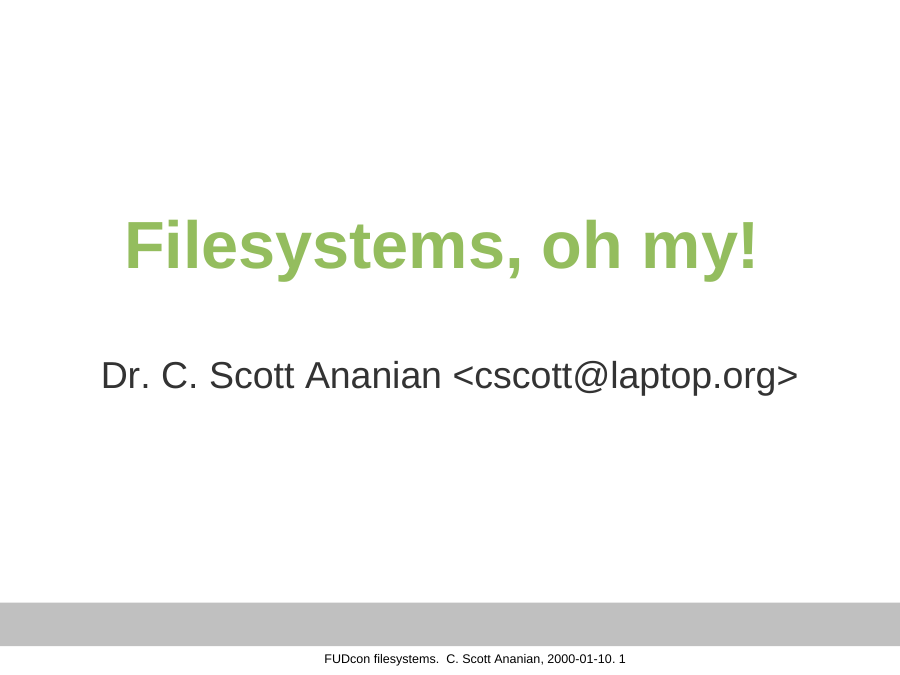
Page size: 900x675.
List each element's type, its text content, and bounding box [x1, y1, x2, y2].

title Filesystems, oh my! [37, 207, 848, 306]
text_box Dr. C. Scott Ananian <cscott@laptop.org> [0, 193, 900, 451]
